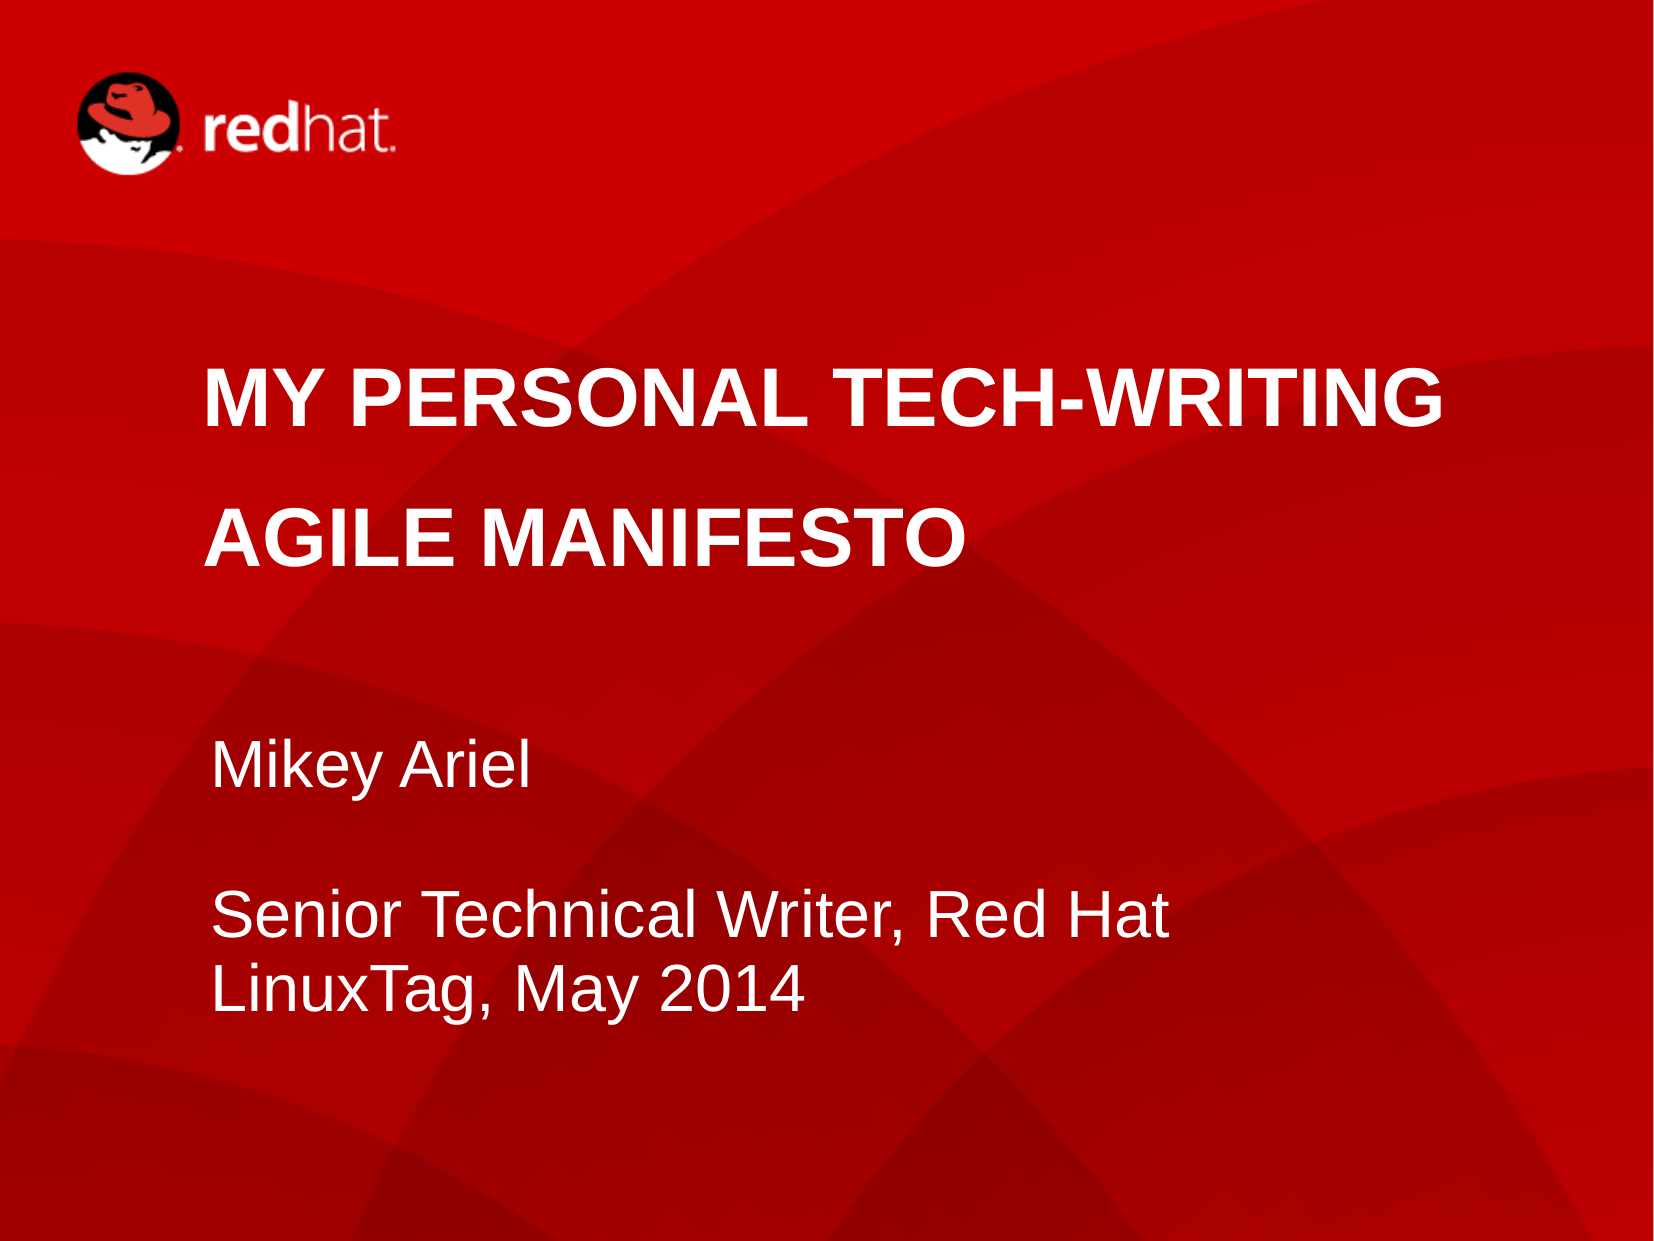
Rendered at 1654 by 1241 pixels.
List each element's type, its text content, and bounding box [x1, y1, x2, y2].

text_box MY PERSONAL TECH-WRITING AGILE MANIFESTO [187, 297, 1576, 545]
text_box Mikey Ariel Senior Technical Writer, Red Hat LinuxTag, May 2014 [195, 719, 1351, 1034]
picture [0, 0, 1654, 1241]
